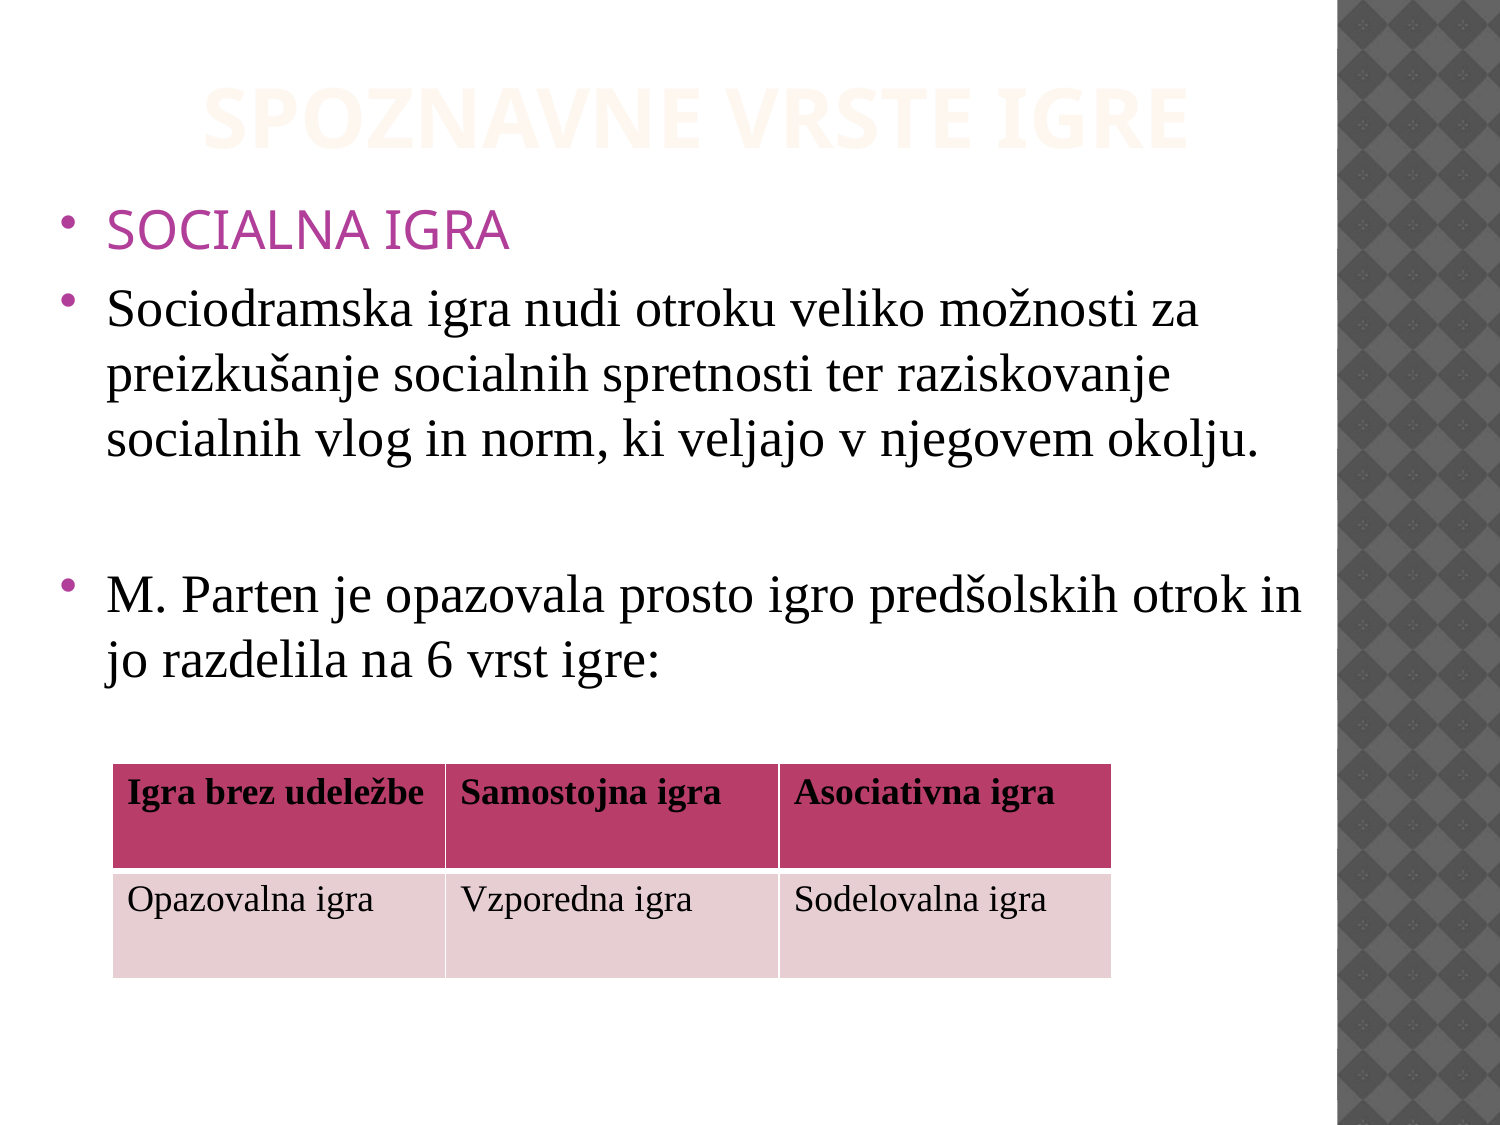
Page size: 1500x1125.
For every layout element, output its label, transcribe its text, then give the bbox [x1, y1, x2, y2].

picture [1337, 0, 1500, 1125]
list SOCIALNA IGRA Sociodramska igra nudi otroku veliko možnosti za preizkušanje socialnih spretnosti ter raziskovanje socialnih vlog in norm, ki veljajo v njegovem okolju. M. Parten je opazovala prosto igro predšolskih otrok in jo razdelila na 6 vrst igre: [46, 187, 1336, 1062]
table_cell Vzporedna igra [446, 874, 778, 978]
table_cell Opazovalna igra [113, 874, 445, 978]
table_cell Sodelovalna igra [780, 874, 1111, 978]
table_header Igra brez udeležbe [113, 764, 445, 868]
table_header Samostojna igra [446, 764, 778, 868]
title SPOZNAVNE VRSTE IGRE [0, 42, 1395, 231]
table_header Asociativna igra [780, 764, 1111, 868]
